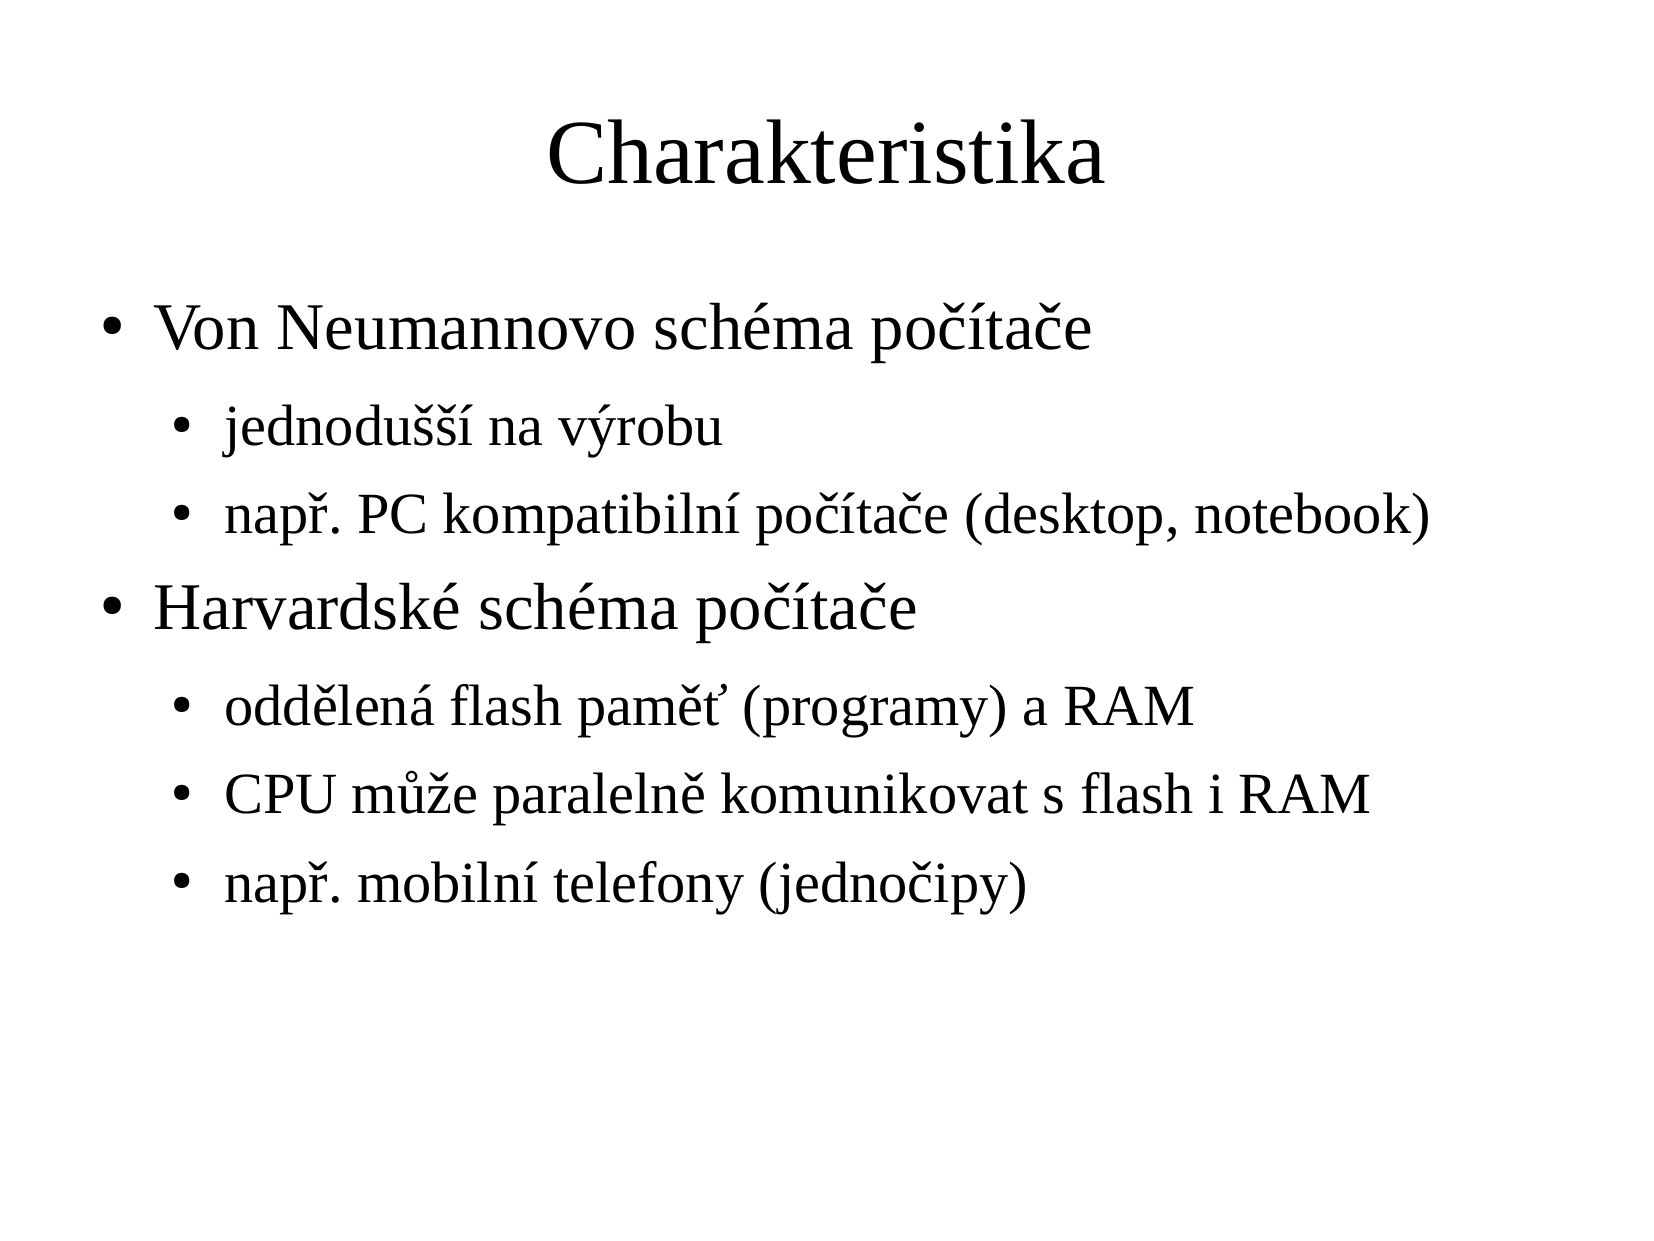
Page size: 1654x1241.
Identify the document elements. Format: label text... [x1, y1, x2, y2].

list Von Neumannovo schéma počítače jednodušší na výrobu např. PC kompatibilní počítače (desktop, notebook) Harvardské schéma počítače oddělená flash paměť (programy) a RAM CPU může paralelně komunikovat s flash i RAM např. mobilní telefony (jednočipy) [82, 290, 1571, 1010]
title Charakteristika [82, 49, 1571, 257]
